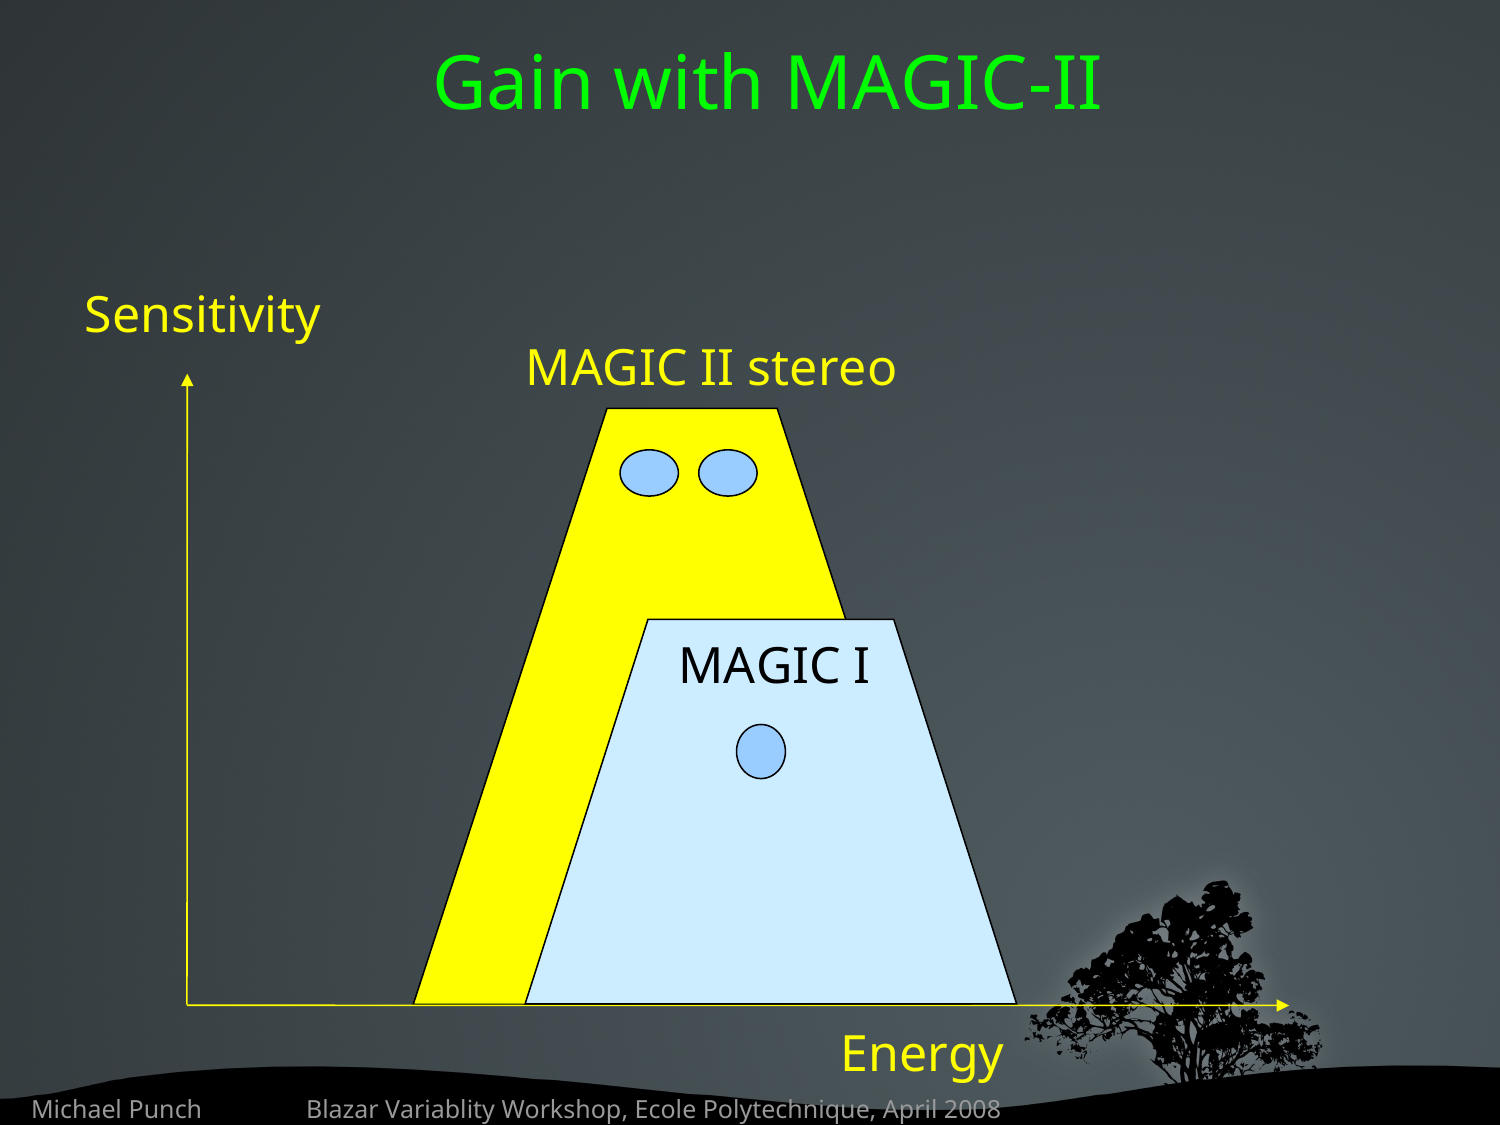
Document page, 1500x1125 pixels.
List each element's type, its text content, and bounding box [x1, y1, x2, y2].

text_box Sensitivity [69, 271, 337, 356]
title Gain with MAGIC-II [130, 26, 1406, 134]
text_box [413, 409, 1017, 1004]
text_box MAGIC I [664, 622, 886, 706]
text_box Energy [825, 1010, 1020, 1095]
picture [0, 0, 1500, 1125]
text_box MAGIC II stereo [511, 324, 913, 409]
